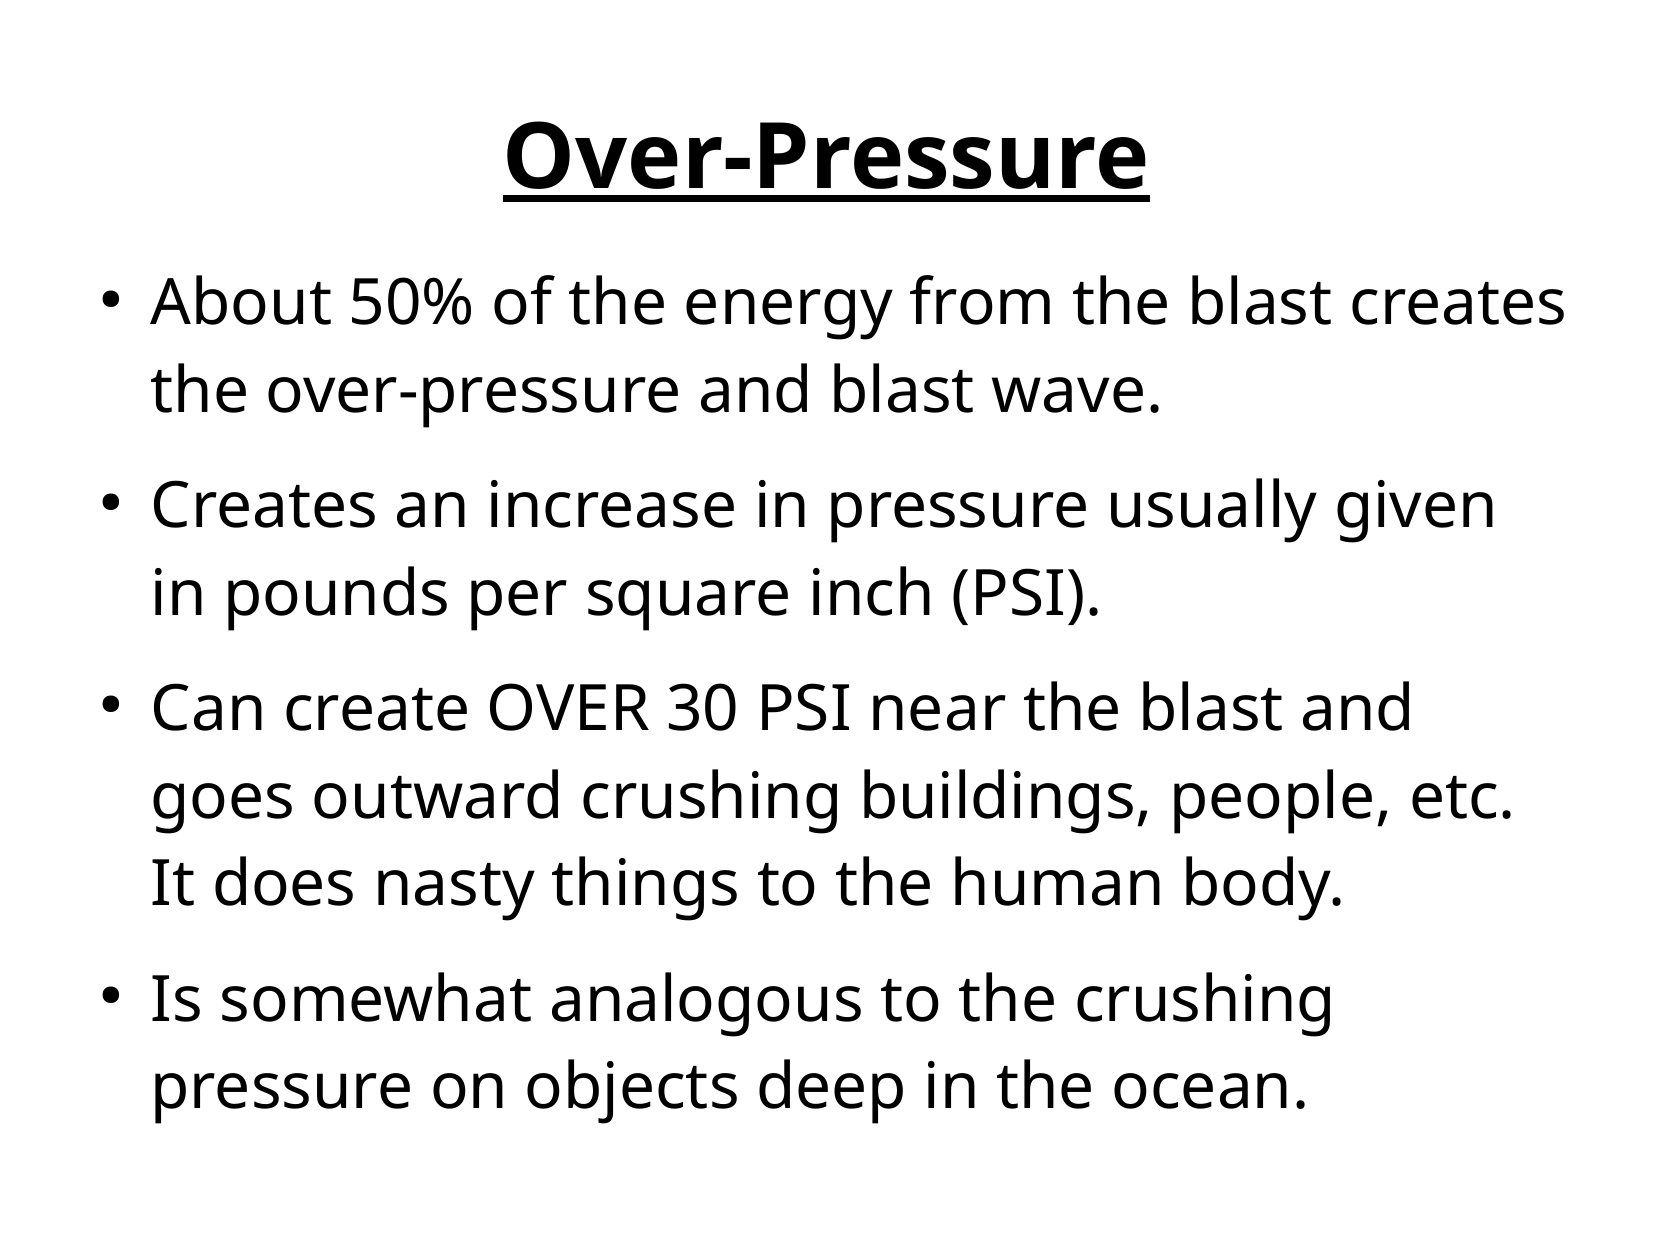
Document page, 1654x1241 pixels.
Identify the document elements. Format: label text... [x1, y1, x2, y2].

title Over-Pressure [82, 49, 1571, 256]
list About 50% of the energy from the blast creates the over-pressure and blast wave. Creates an increase in pressure usually given in pounds per square inch (PSI). Can create OVER 30 PSI near the blast and goes outward crushing buildings, people, etc. It does nasty things to the human body. Is somewhat analogous to the crushing pressure on objects deep in the ocean. [82, 256, 1571, 1133]
